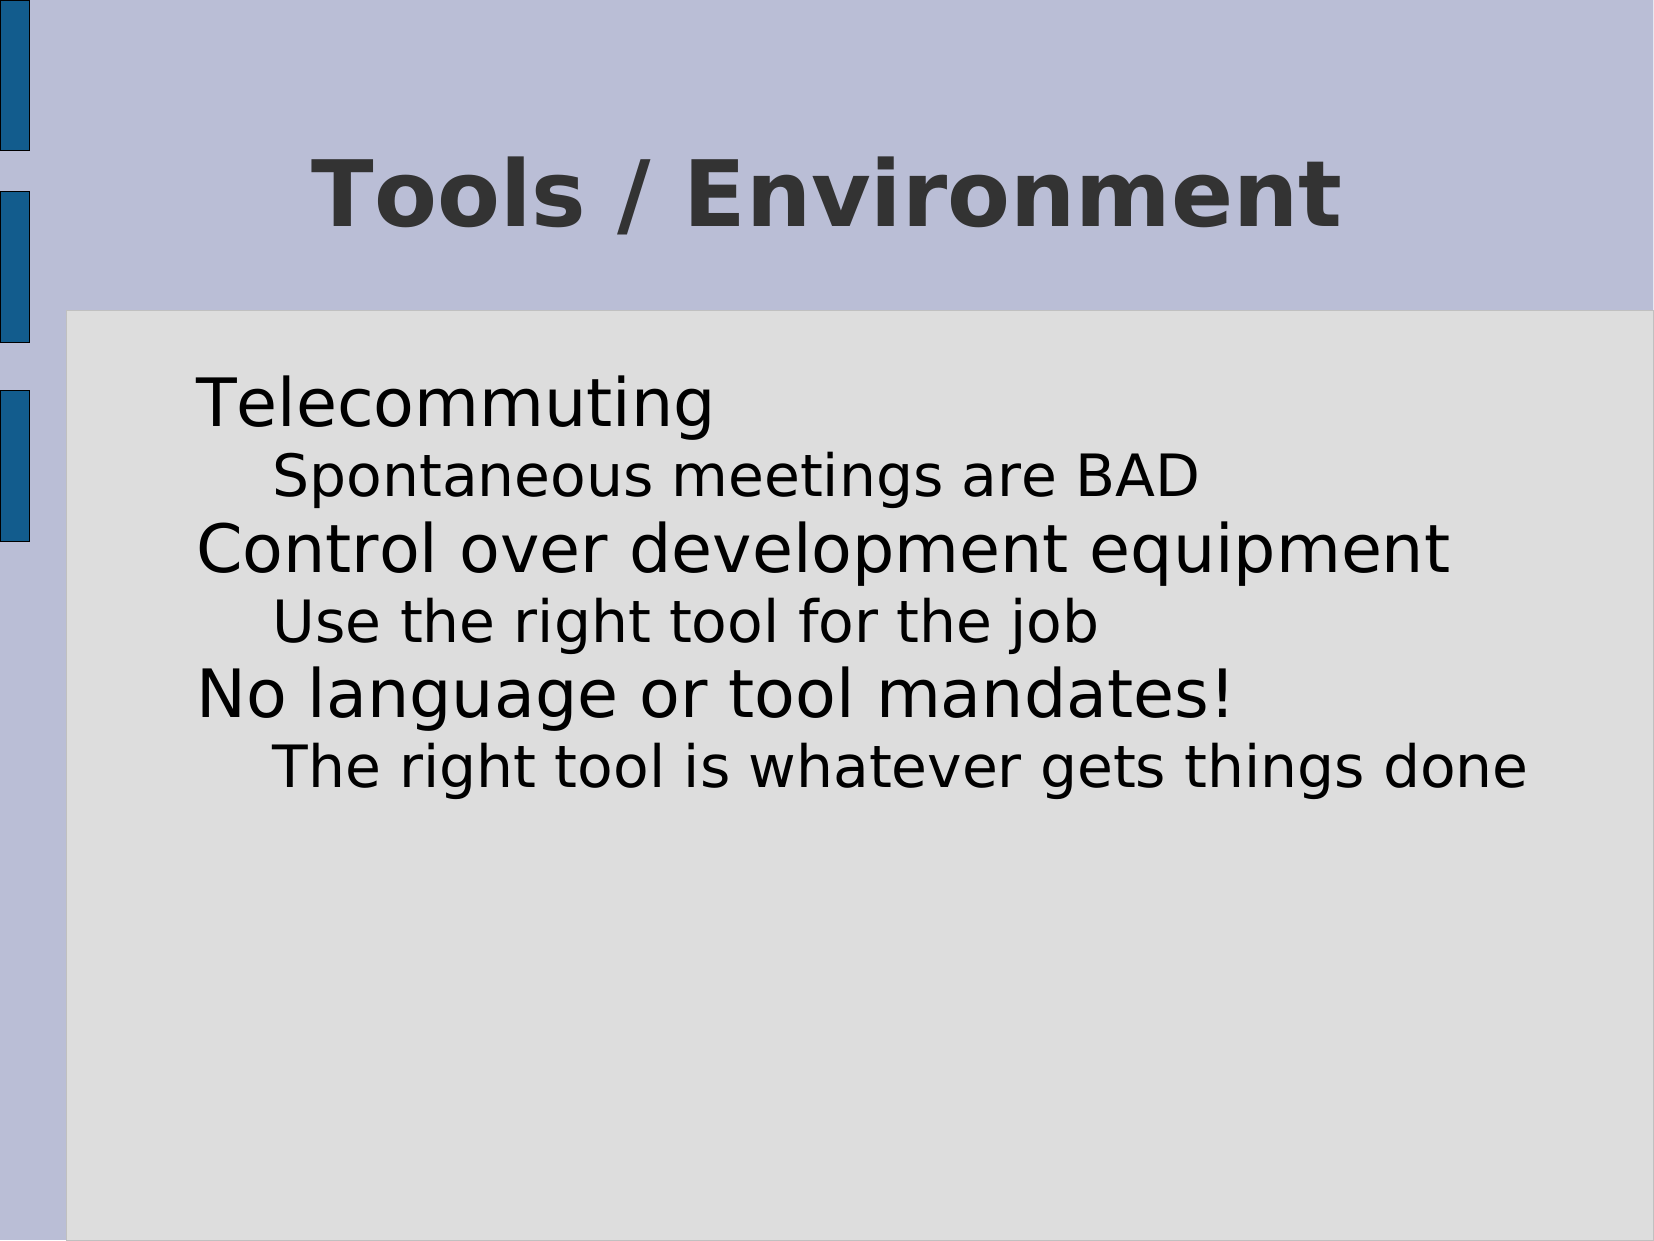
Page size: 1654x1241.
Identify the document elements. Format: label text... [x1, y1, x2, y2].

title Tools / Environment [121, 91, 1534, 299]
list Telecommuting Spontaneous meetings are BAD Control over development equipment Use the right tool for the job No language or tool mandates! The right tool is whatever gets things done [178, 364, 1570, 870]
